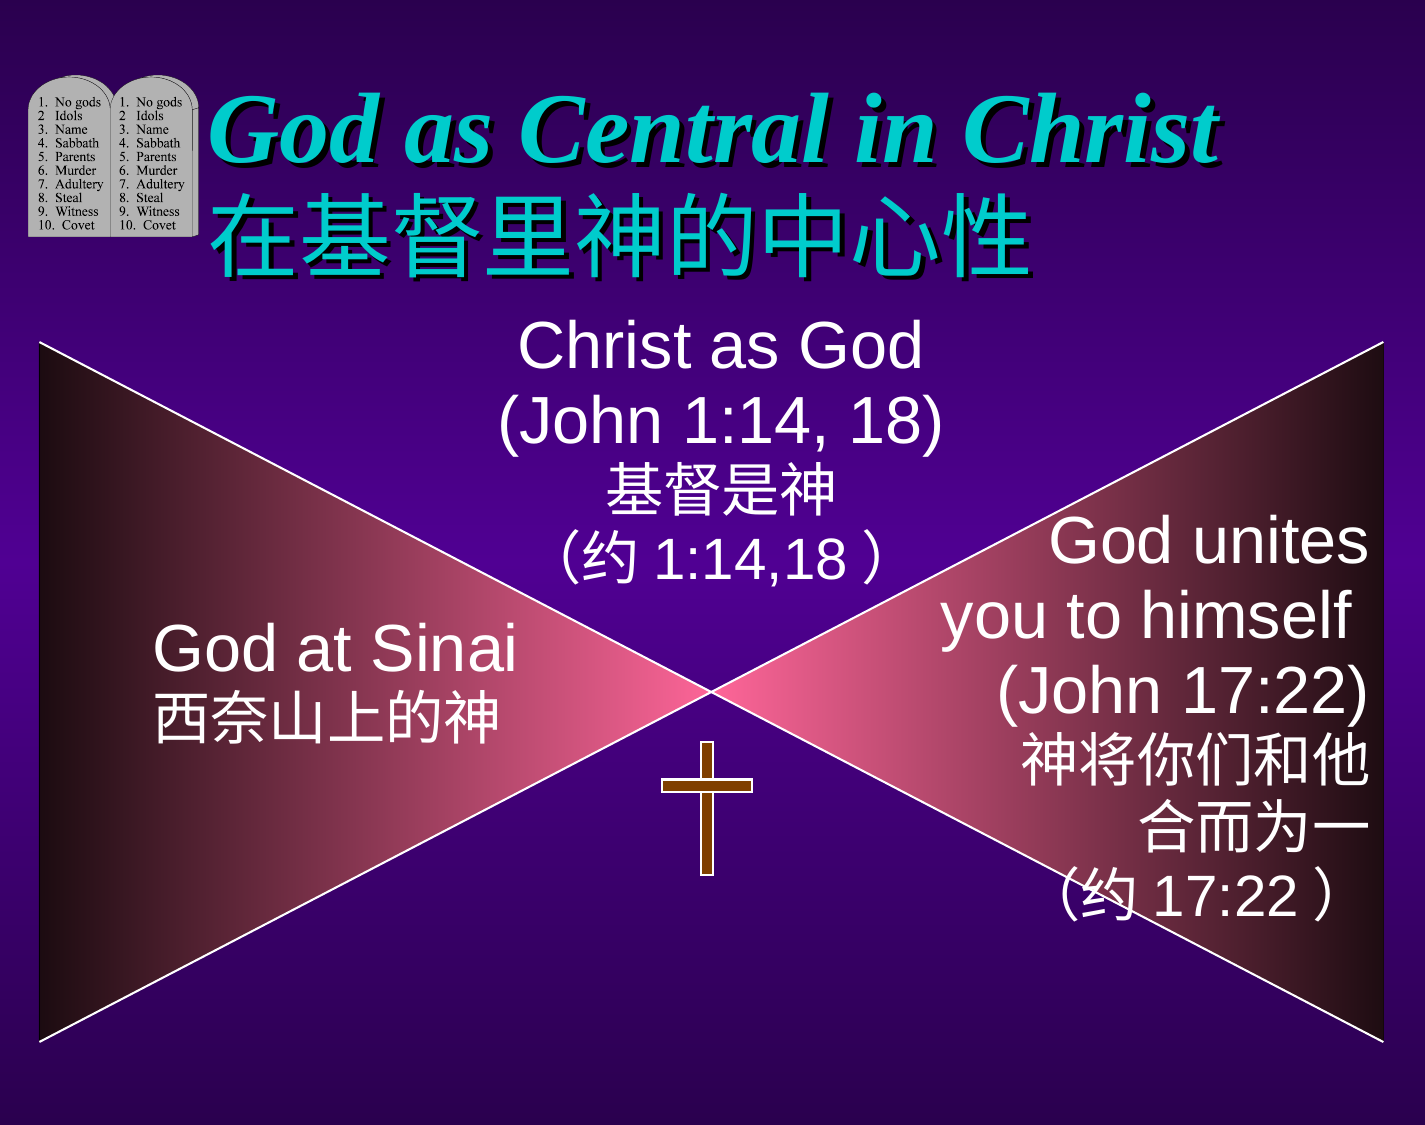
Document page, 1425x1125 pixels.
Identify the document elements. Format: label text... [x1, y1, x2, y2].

text_box [1094, 344, 1384, 495]
text_box God at Sinai 西奈山上的神 [137, 603, 601, 762]
text_box God unites you to himself (John 17:22) 神将你们和他 合而为一 （约17:22） [909, 495, 1386, 939]
text_box [661, 741, 753, 875]
text_box [38, 344, 572, 1041]
text_box [601, 637, 707, 747]
text_box Christ as God (John 1:14, 18) 基督是神 （约1:14,18） [459, 300, 983, 601]
text_box [1190, 939, 1384, 1040]
text_box [716, 601, 909, 793]
title God as Central in Christ 在基督里神的中心性 [193, 64, 1425, 301]
